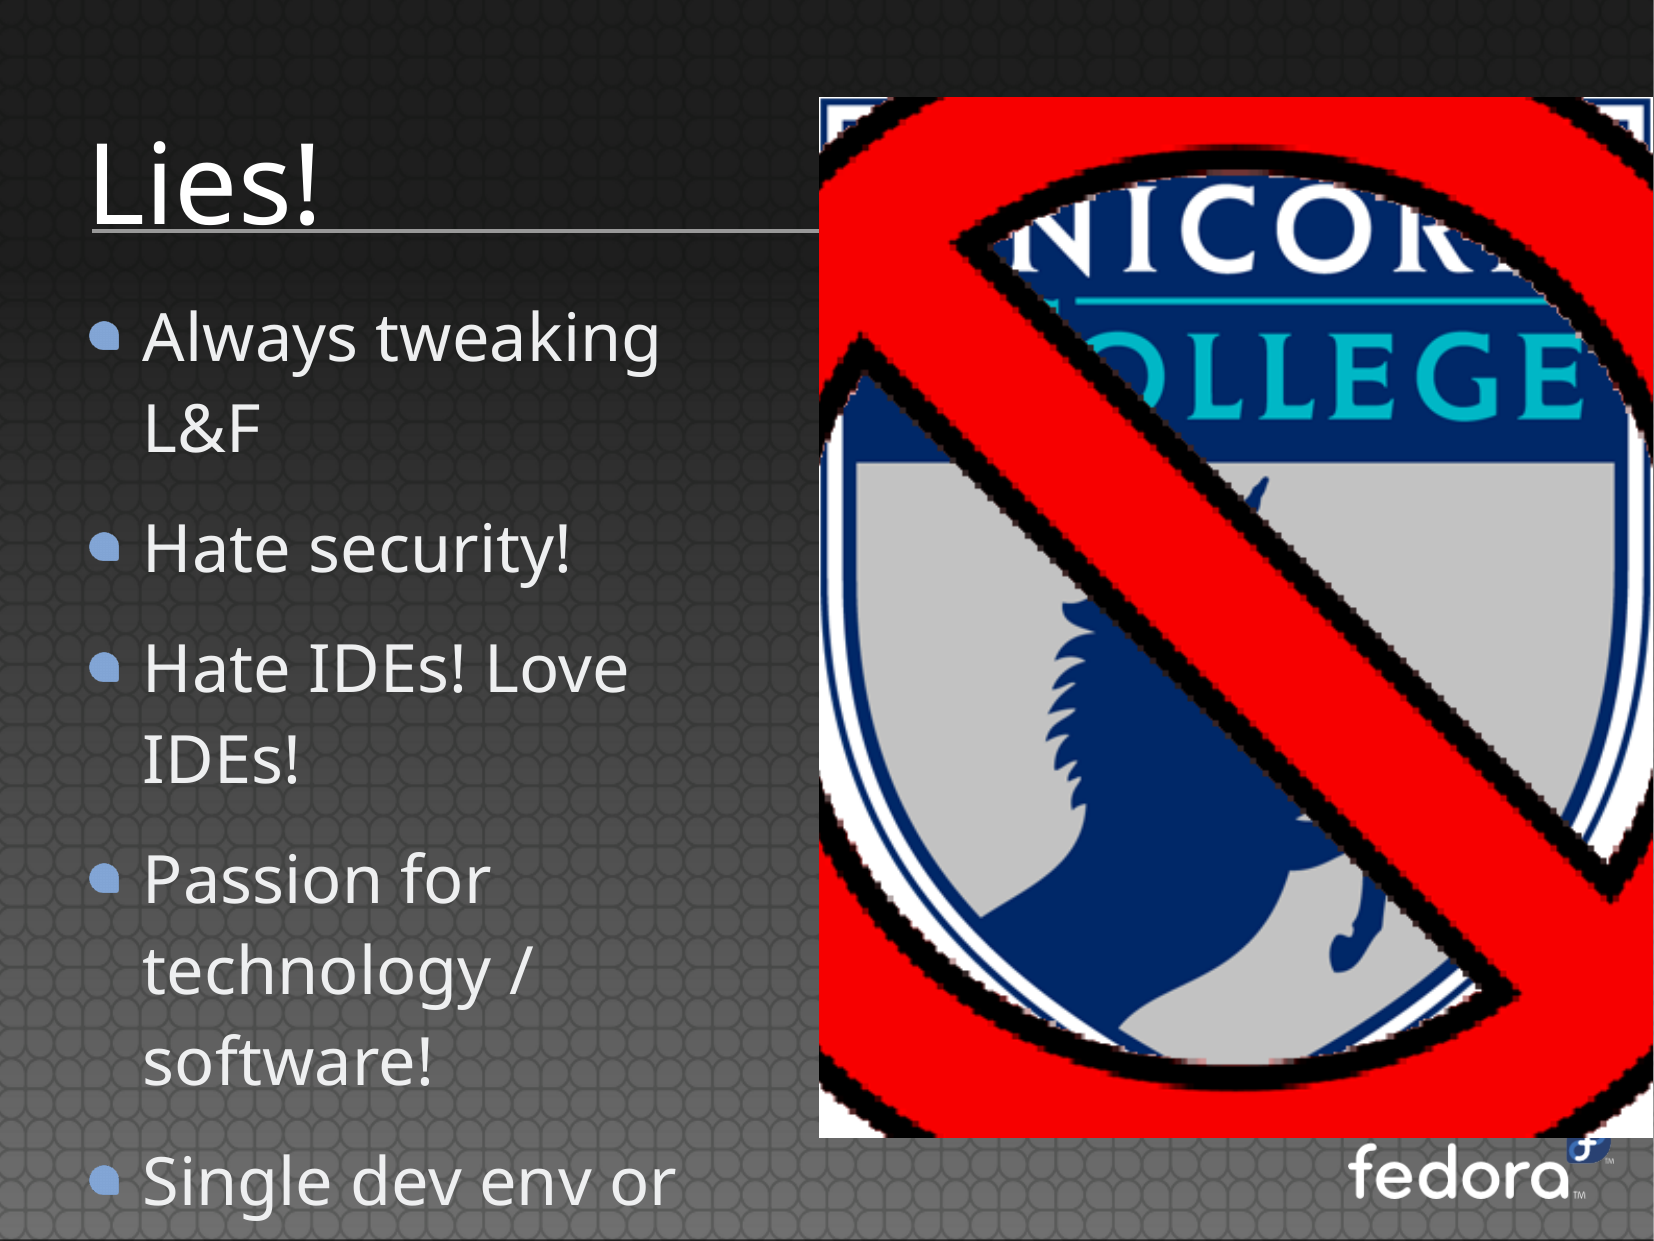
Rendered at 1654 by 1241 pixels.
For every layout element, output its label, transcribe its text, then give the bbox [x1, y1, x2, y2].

picture [0, 0, 1654, 1241]
title Lies! [86, 112, 819, 249]
list Always tweaking L&F Hate security! Hate IDEs! Love IDEs! Passion for technology / software! Single dev env or language [72, 290, 792, 1210]
